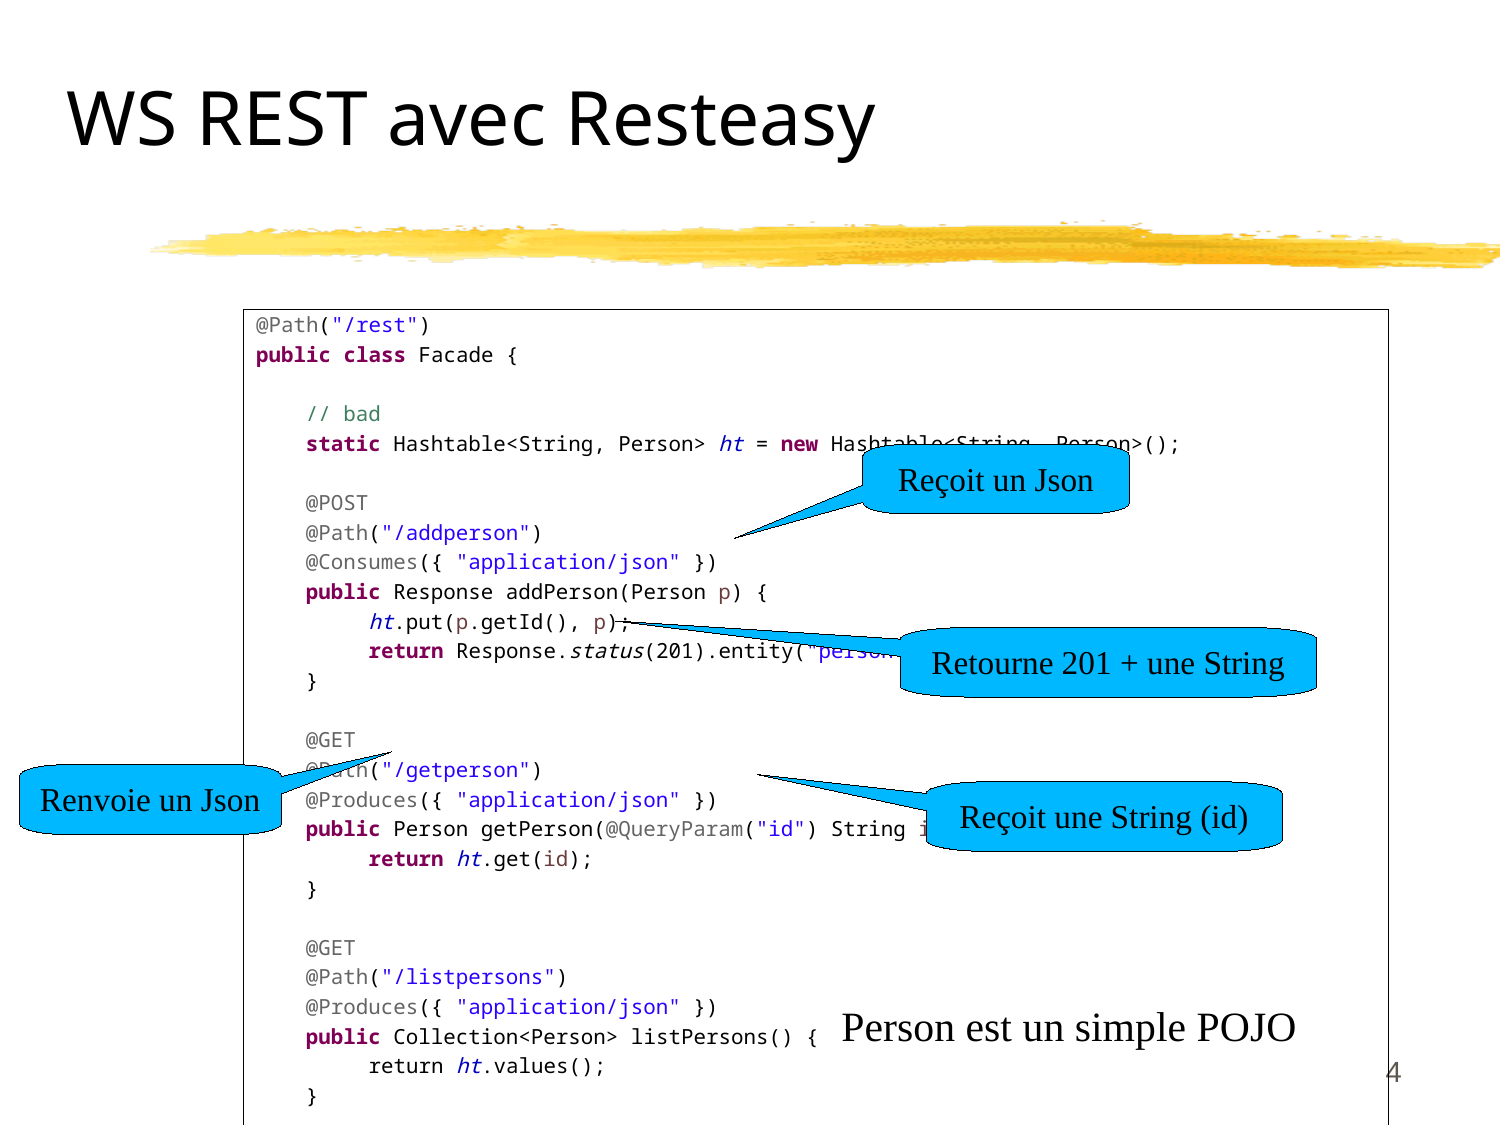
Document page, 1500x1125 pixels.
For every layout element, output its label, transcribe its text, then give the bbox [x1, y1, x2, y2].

text_box Person est un simple POJO [841, 1001, 1445, 1048]
text_box Reçoit un Json [734, 444, 1130, 539]
title WS REST avec Resteasy [66, 13, 1342, 225]
picture [150, 215, 1500, 279]
text_box Renvoie un Json [19, 751, 392, 835]
text_box Reçoit une String (id) [757, 774, 1283, 852]
text_box Retourne 201 + une String [615, 621, 1317, 698]
text_box @Path("/rest") public class Facade { // bad static Hashtable<String, Person> ht = new Hashtable<String, Person>(); @POST @Path("/addperson") @Consumes({ "application/json" }) public Response addPerson(Person p) { ht.put(p.getId(), p); return Response.status(201).entity("person added").build(); } @GET @Path("/getperson") @Produces({ "application/json" }) public Person getPerson(@QueryParam("id") String id) { return ht.get(id); } @GET @Path("/listpersons") @Produces({ "application/json" }) public Collection<Person> listPersons() { return ht.values(); } } [243, 309, 1389, 1066]
